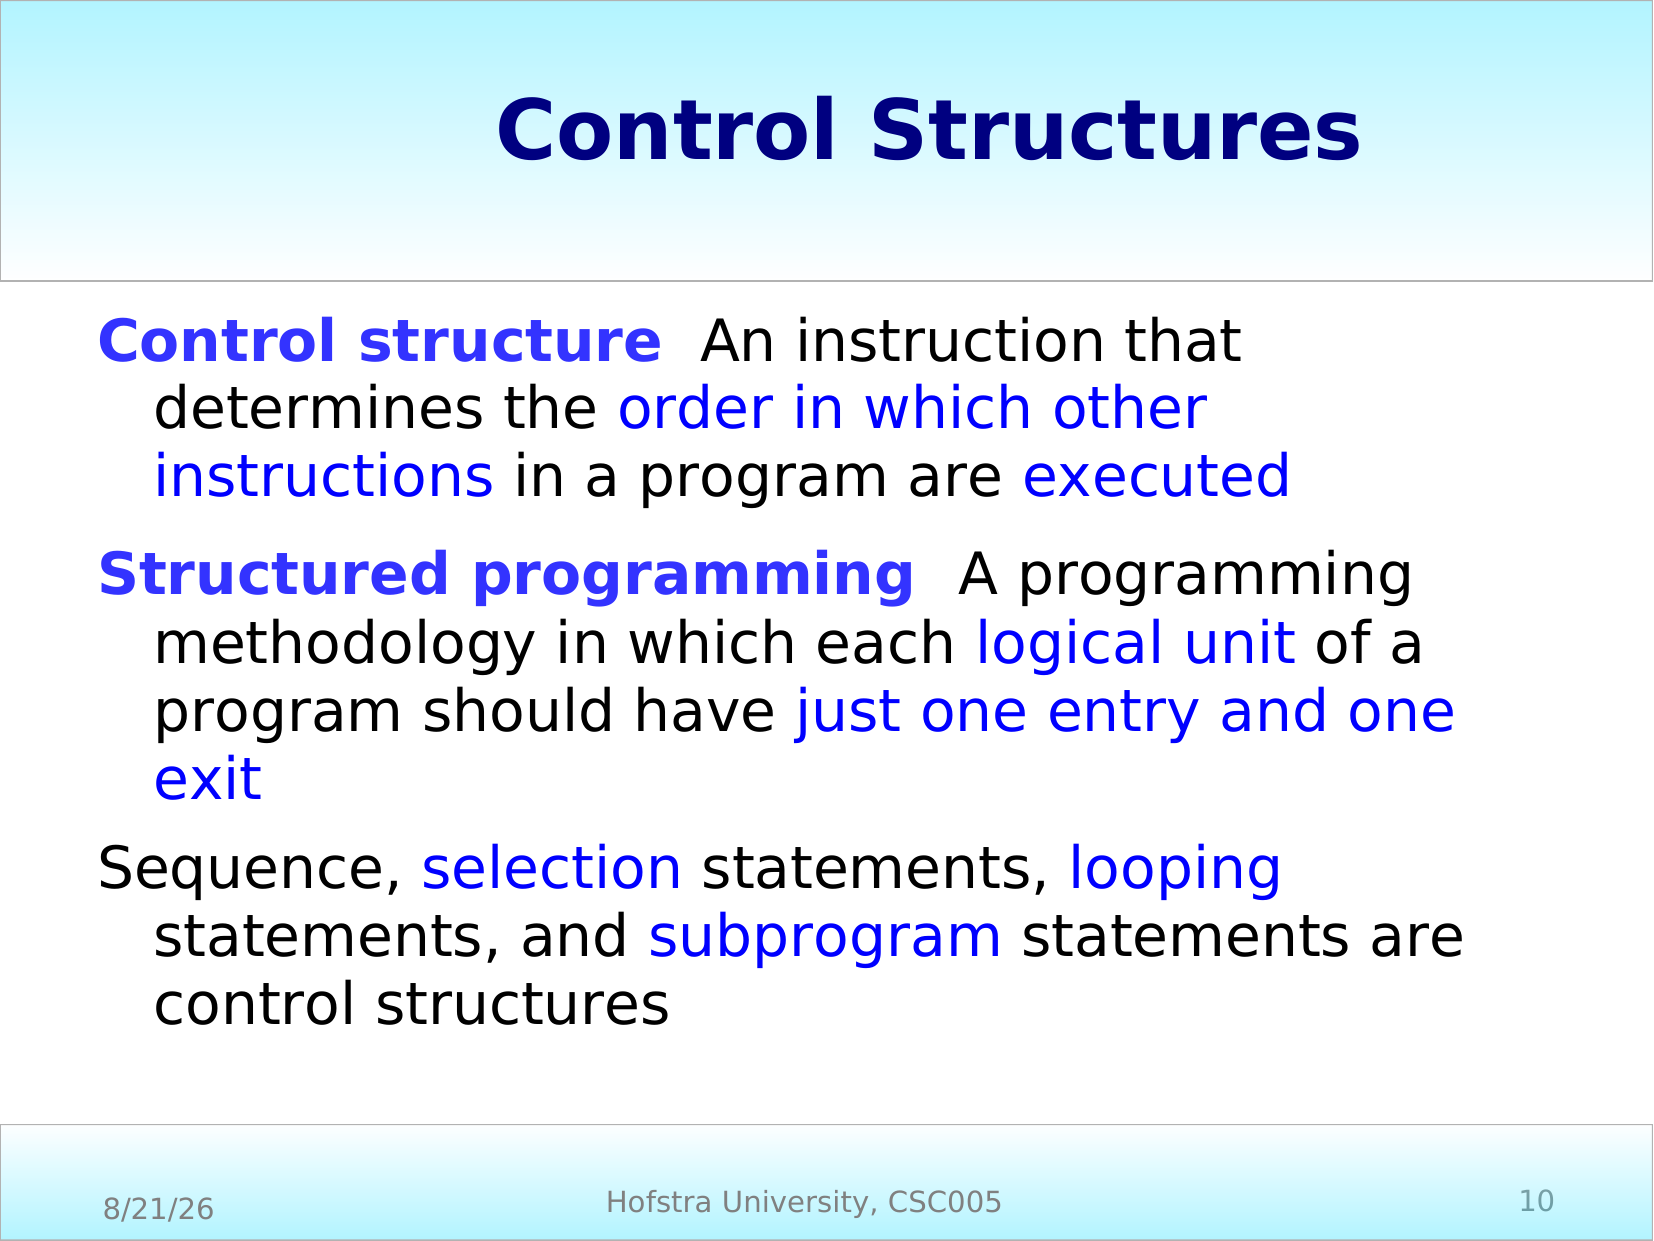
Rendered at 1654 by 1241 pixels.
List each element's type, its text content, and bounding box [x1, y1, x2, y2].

list Control structure An instruction that determines the order in which other instructions in a program are executed Structured programming A programming methodology in which each logical unit of a program should have just one entry and one exit Sequence, selection statements, looping statements, and subprogram statements are control structures [82, 299, 1571, 1241]
title Control Structures [247, 27, 1612, 235]
